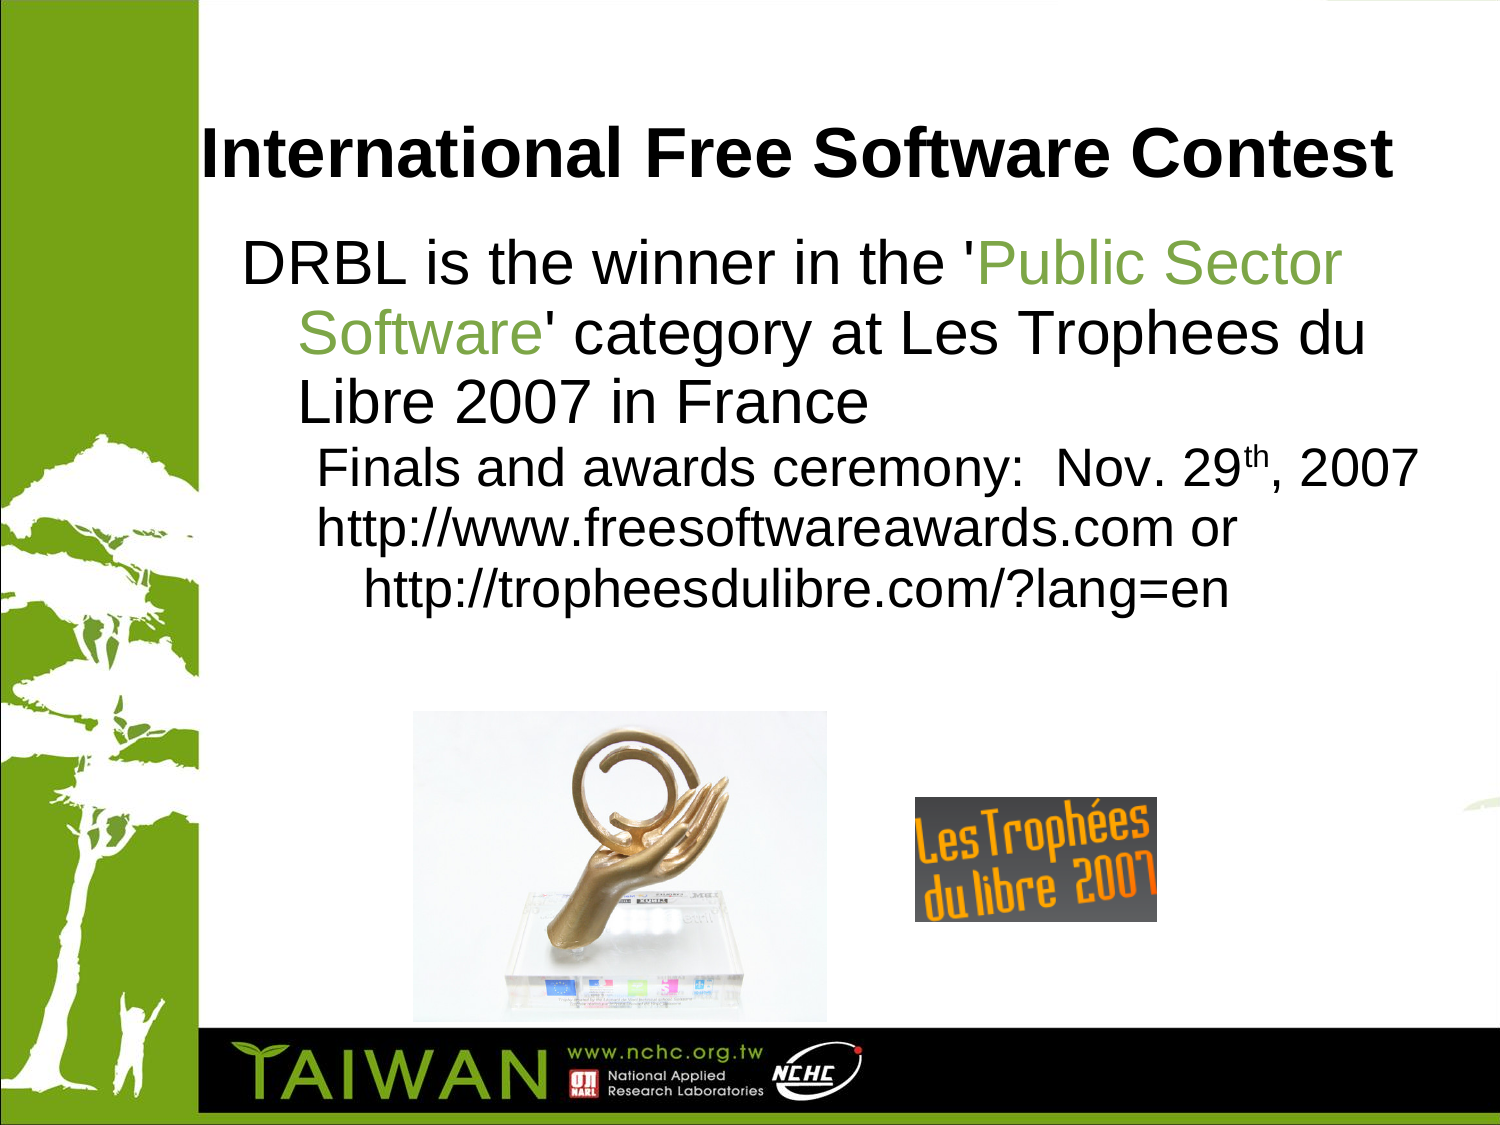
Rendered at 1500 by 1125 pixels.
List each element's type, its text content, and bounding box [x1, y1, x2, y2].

picture [0, 0, 1500, 1125]
title International Free Software Contest [200, 59, 1500, 247]
text_box DRBL is the winner in the 'Public Sector Software' category at Les Trophees du Libre 2007 in France Finals and awards ceremony: Nov. 29th, 2007 http://www.freesoftwareawards.com or http://tropheesdulibre.com/?lang=en [227, 220, 1447, 689]
